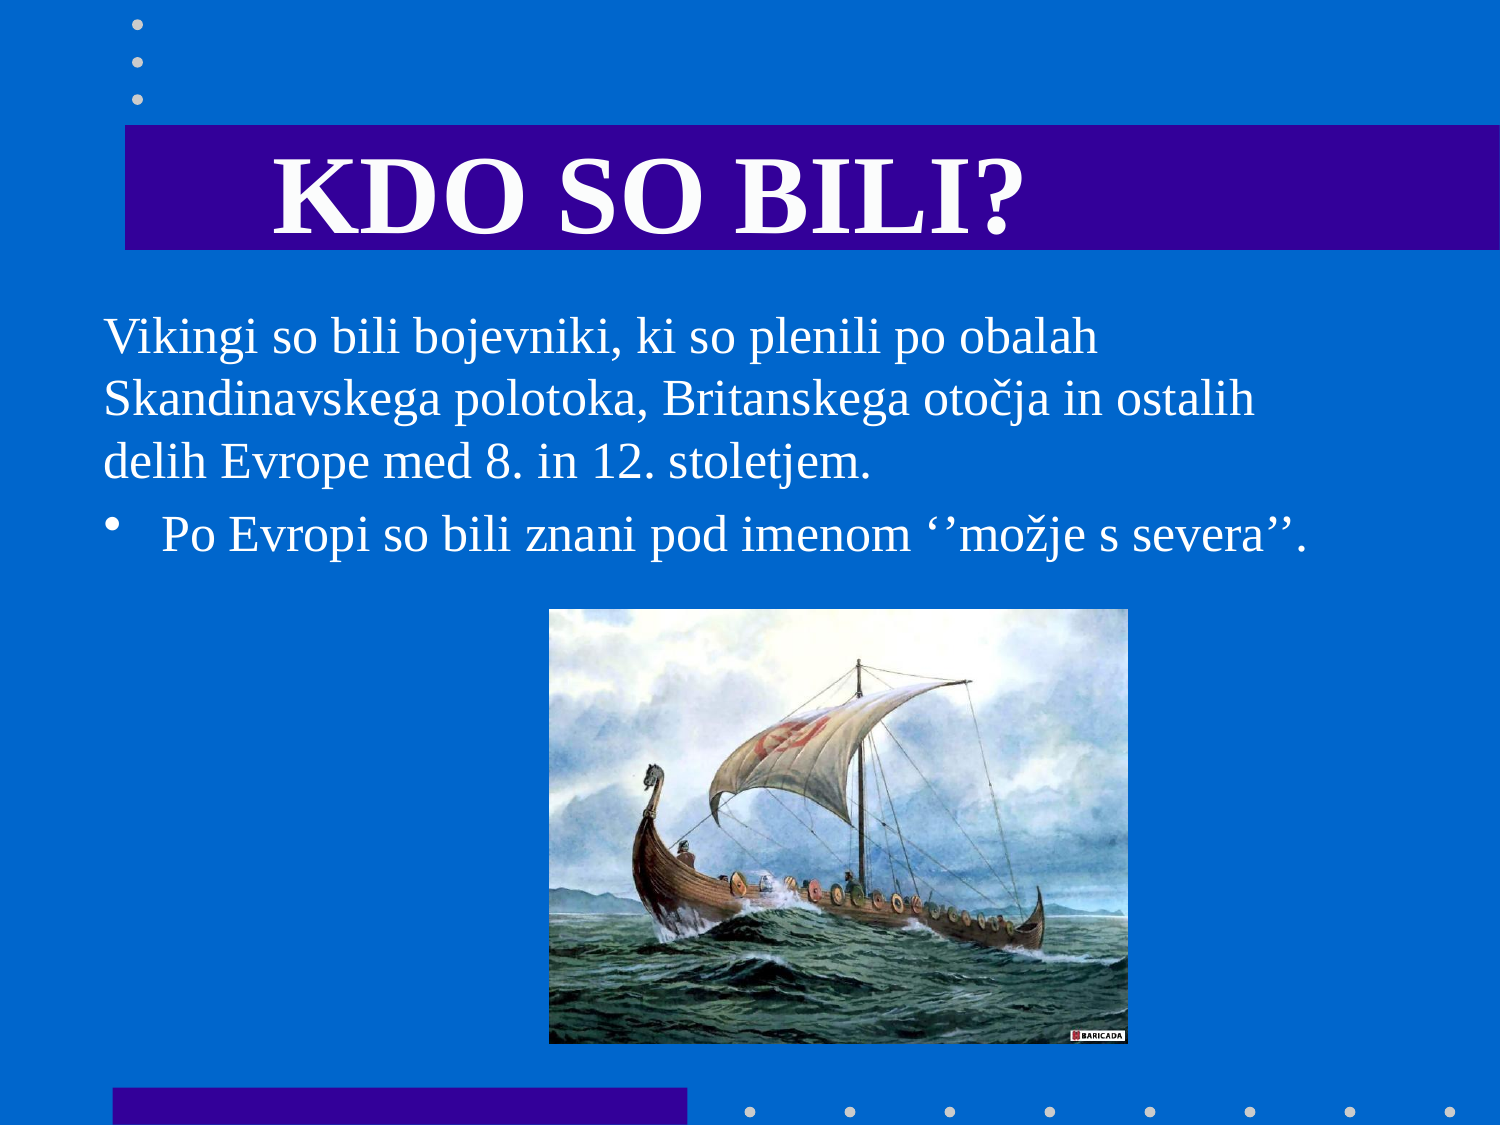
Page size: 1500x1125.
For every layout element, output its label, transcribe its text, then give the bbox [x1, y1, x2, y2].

picture [549, 609, 1128, 1044]
list Vikingi so bili bojevniki, ki so plenili po obalah Skandinavskega polotoka, Britanskega otočja in ostalih delih Evrope med 8. in 12. stoletjem. Po Evropi so bili znani pod imenom ‘’možje s severa’’. [88, 302, 1364, 570]
text_box KDO SO BILI? [257, 113, 1044, 264]
